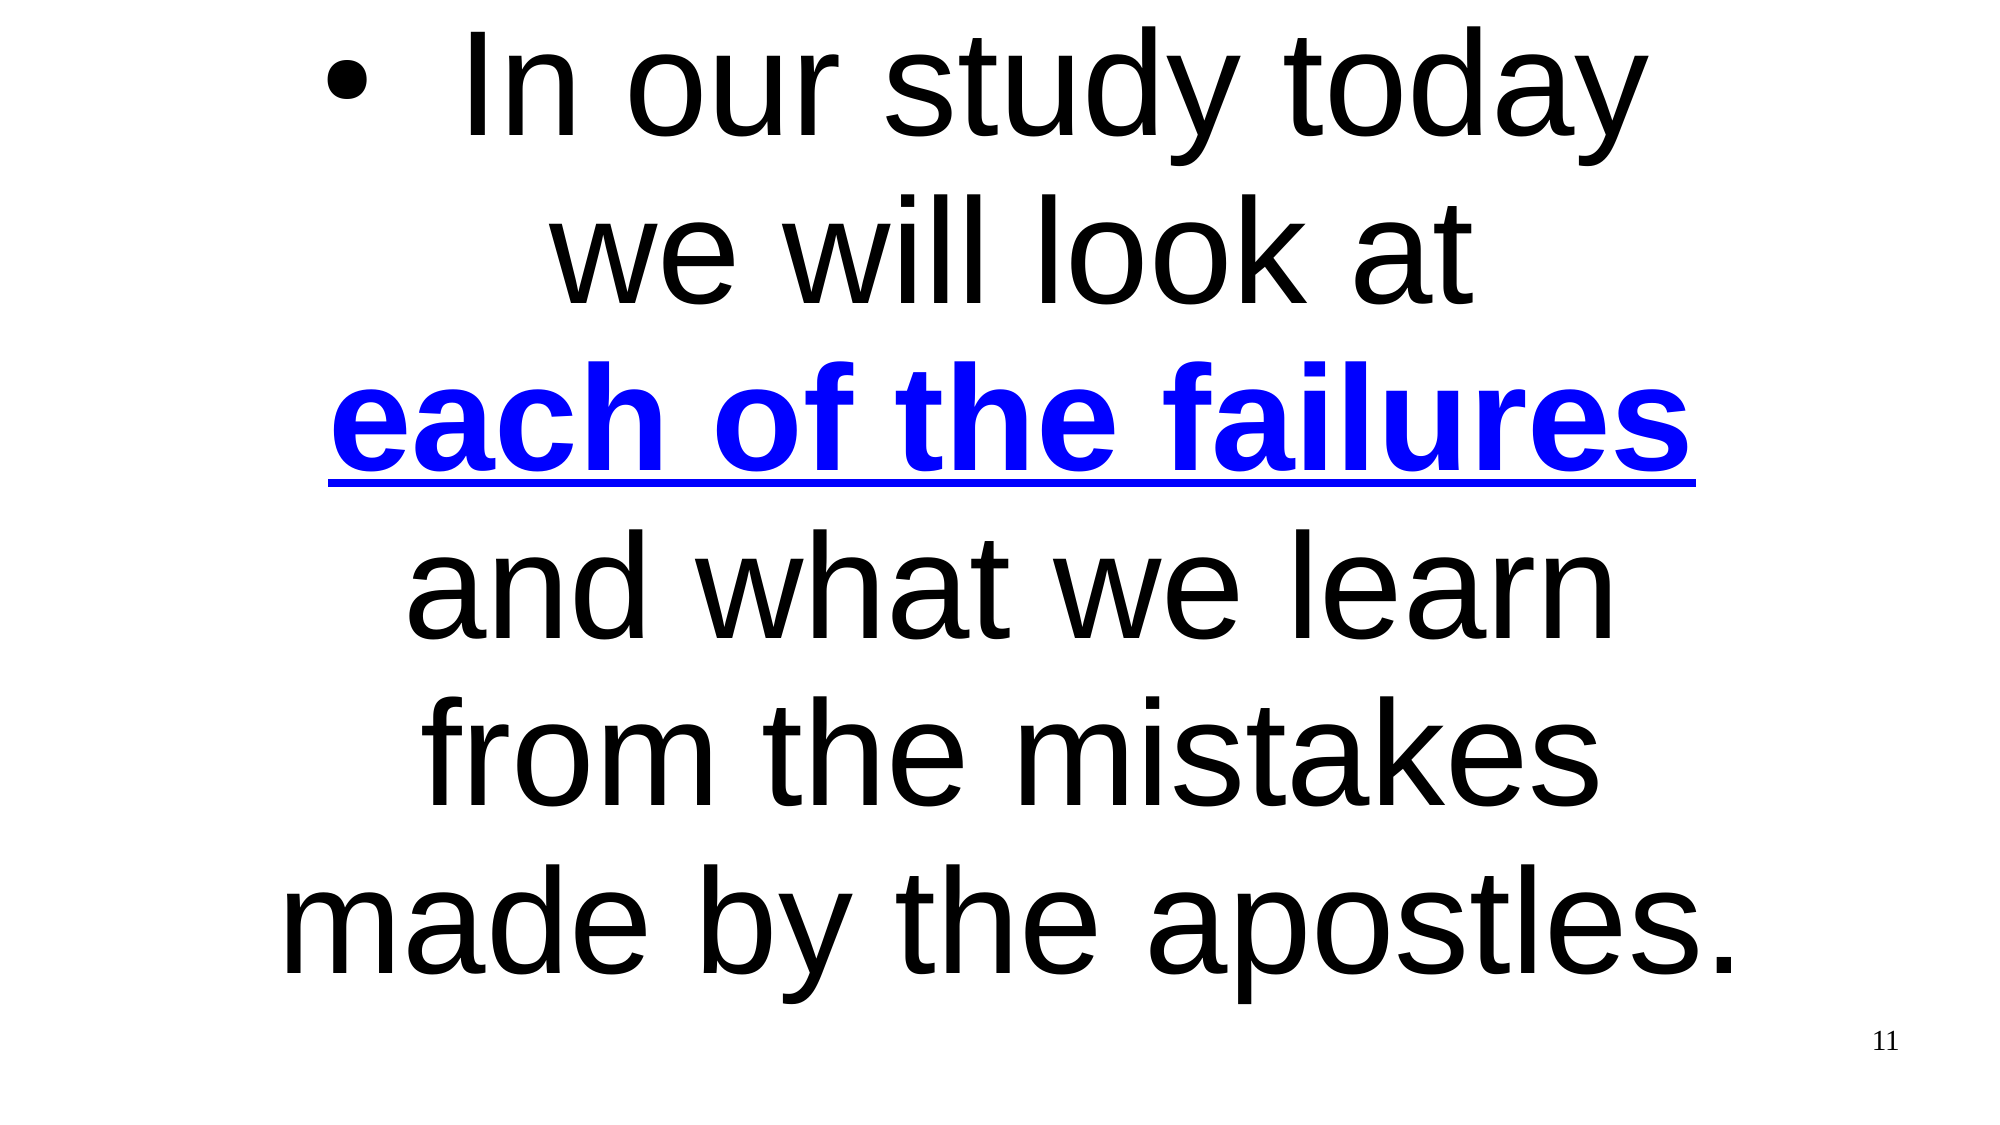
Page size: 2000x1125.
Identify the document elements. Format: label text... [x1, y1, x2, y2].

list In our study today we will look at each of the failures and what we learn from the mistakes made by the apostles. [0, 0, 1996, 1123]
